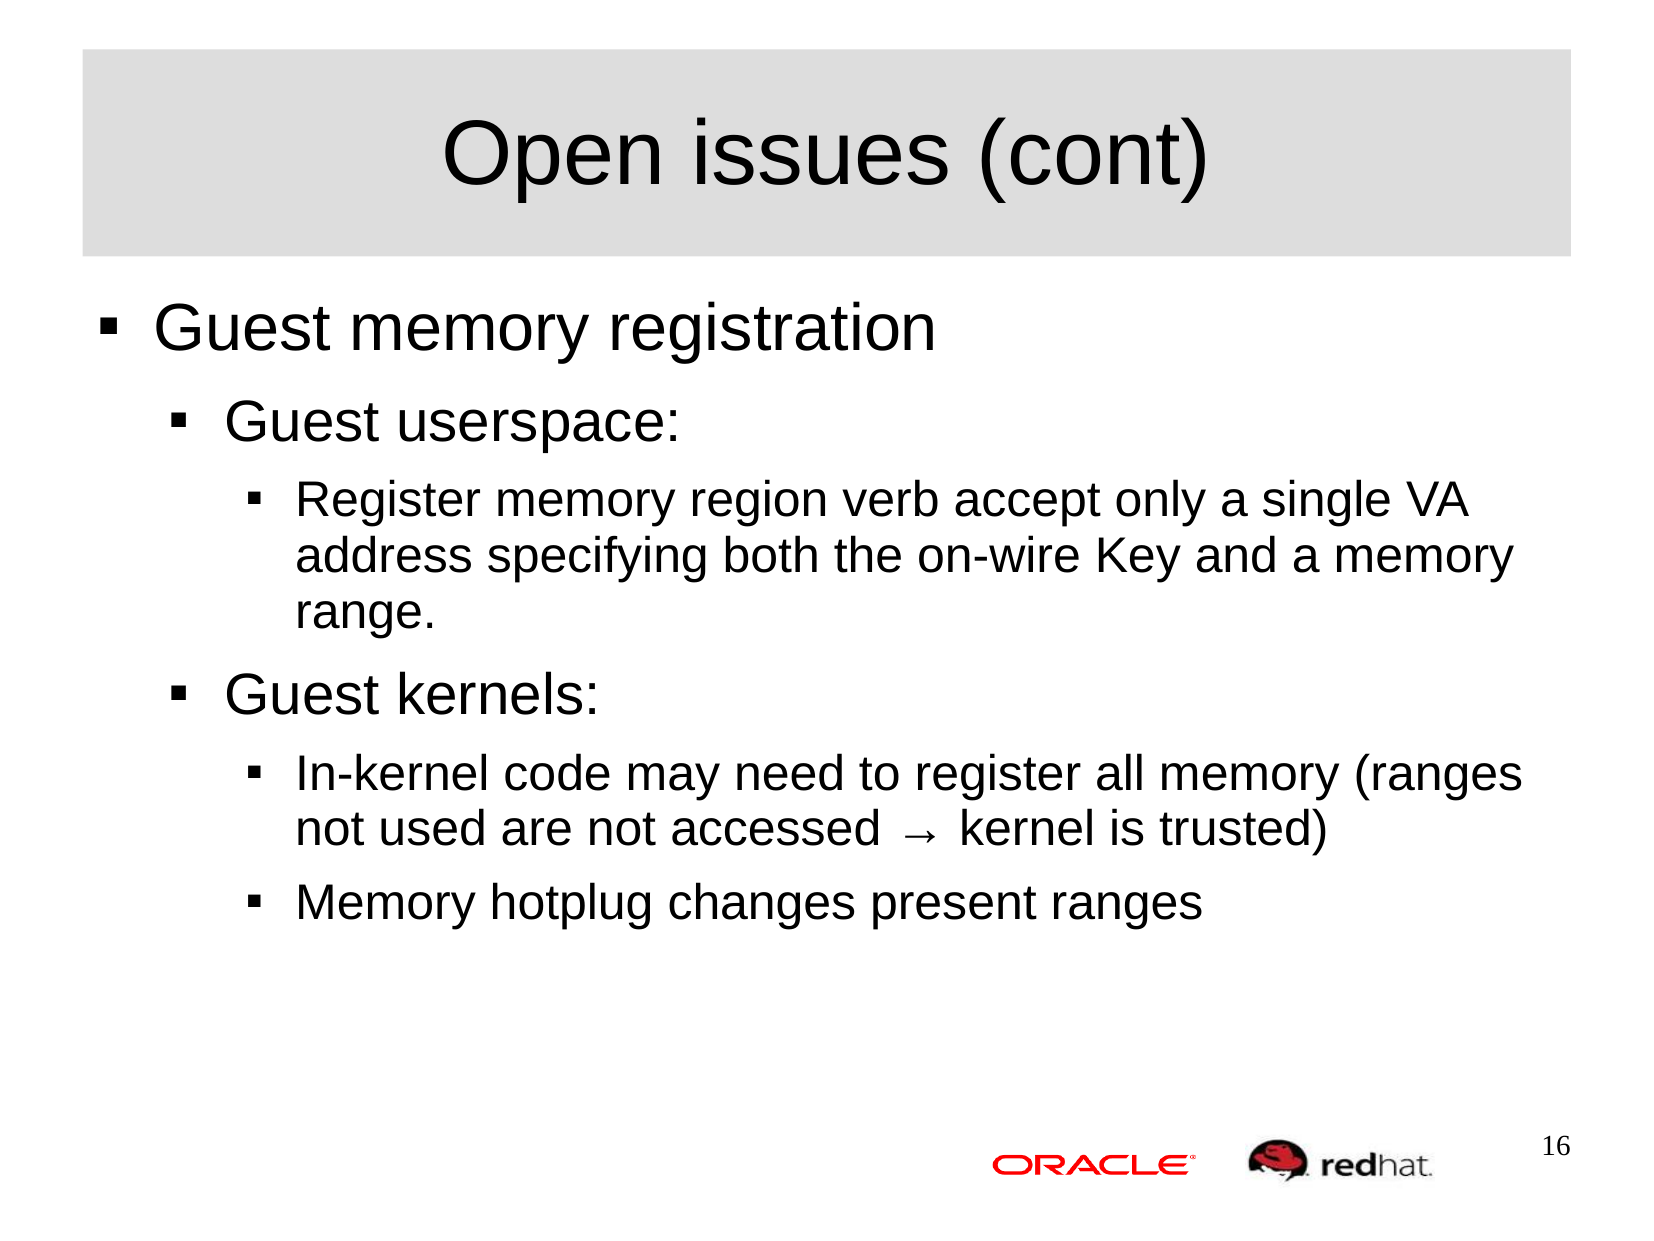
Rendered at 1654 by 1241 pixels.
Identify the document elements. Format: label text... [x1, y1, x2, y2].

list Guest memory registration Guest userspace: Register memory region verb accept only a single VA address specifying both the on-wire Key and a memory range. Guest kernels: In-kernel code may need to register all memory (ranges not used are not accessed → kernel is trusted) Memory hotplug changes present ranges [82, 290, 1571, 1010]
picture [1245, 1090, 1435, 1241]
title Open issues (cont) [82, 49, 1571, 257]
picture [975, 1117, 1213, 1212]
